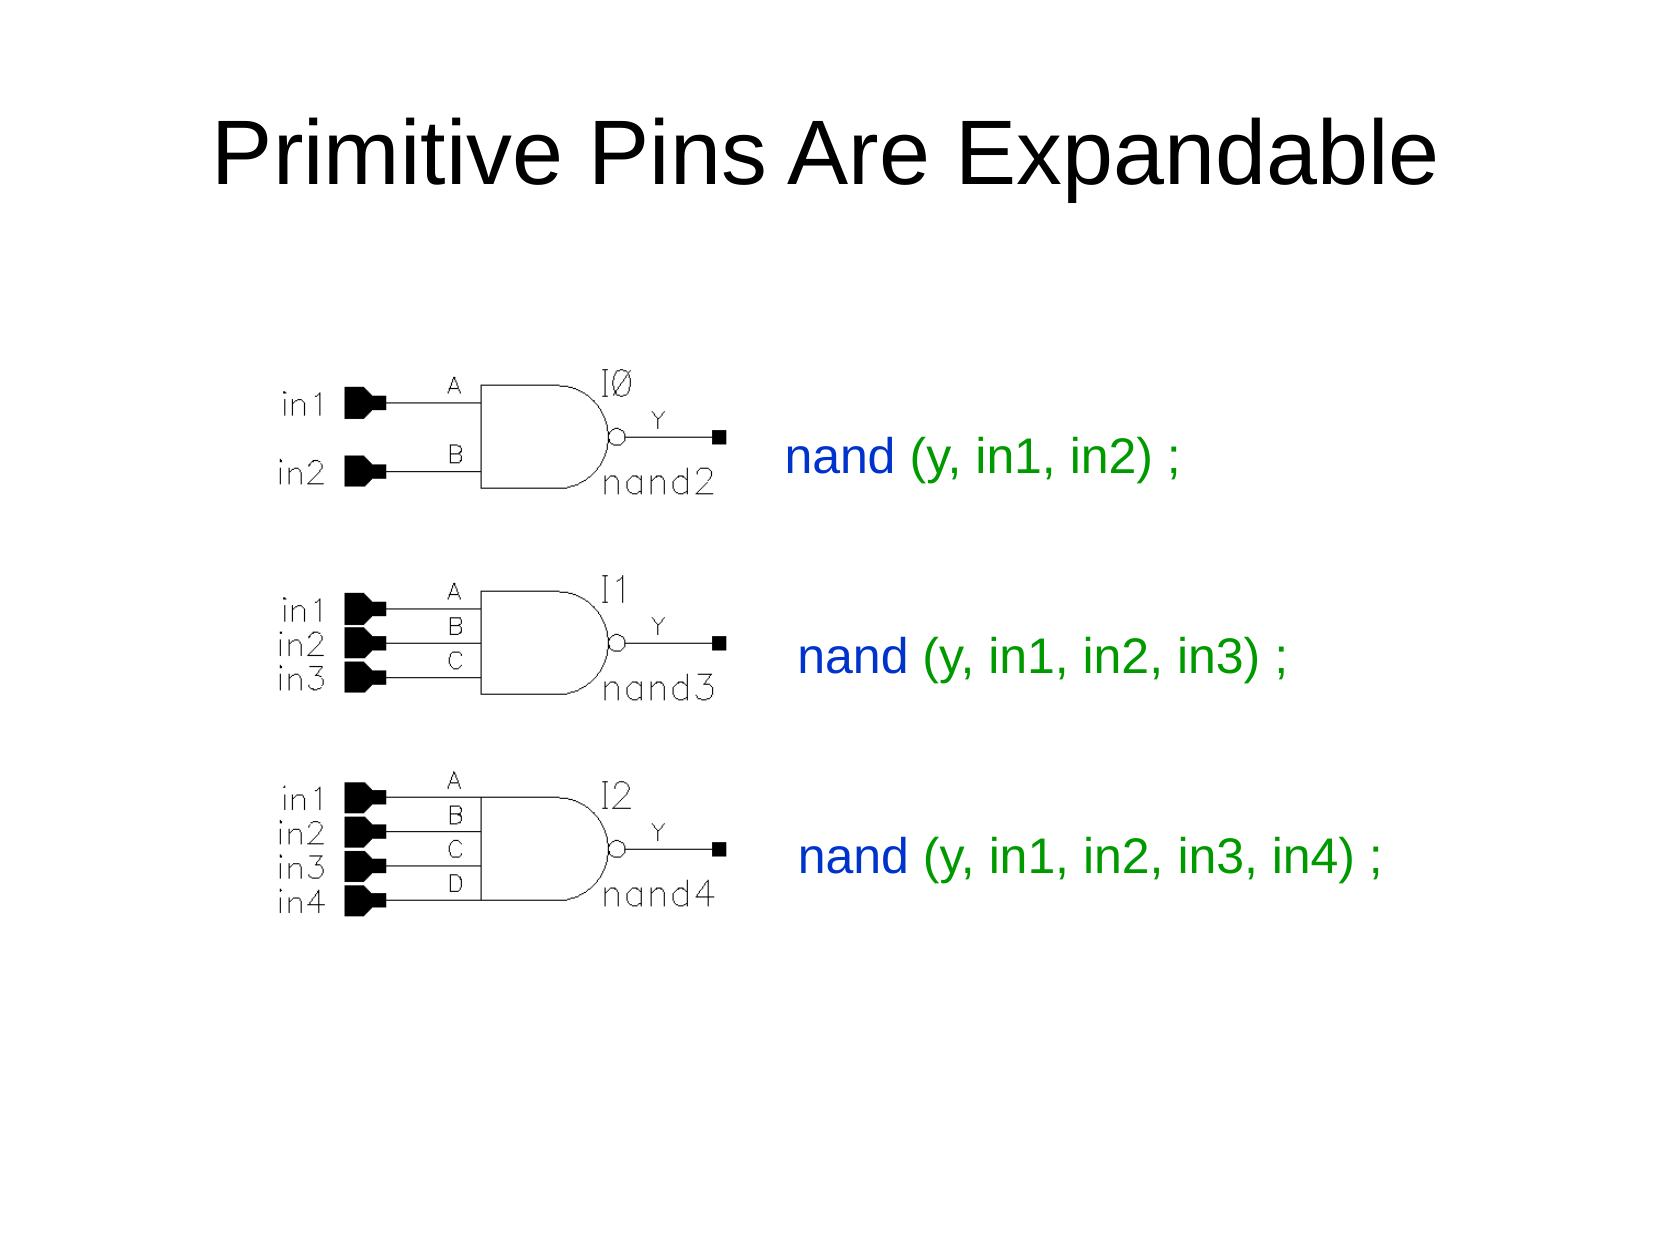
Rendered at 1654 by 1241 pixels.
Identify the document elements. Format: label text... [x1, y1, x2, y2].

title Primitive Pins Are Expandable [82, 56, 1571, 250]
text_box nand (y, in1, in2, in3, in4) ; [782, 820, 1400, 892]
text_box nand (y, in1, in2) ; [769, 420, 1197, 492]
picture [270, 357, 745, 933]
text_box nand (y, in1, in2, in3) ; [782, 620, 1304, 692]
